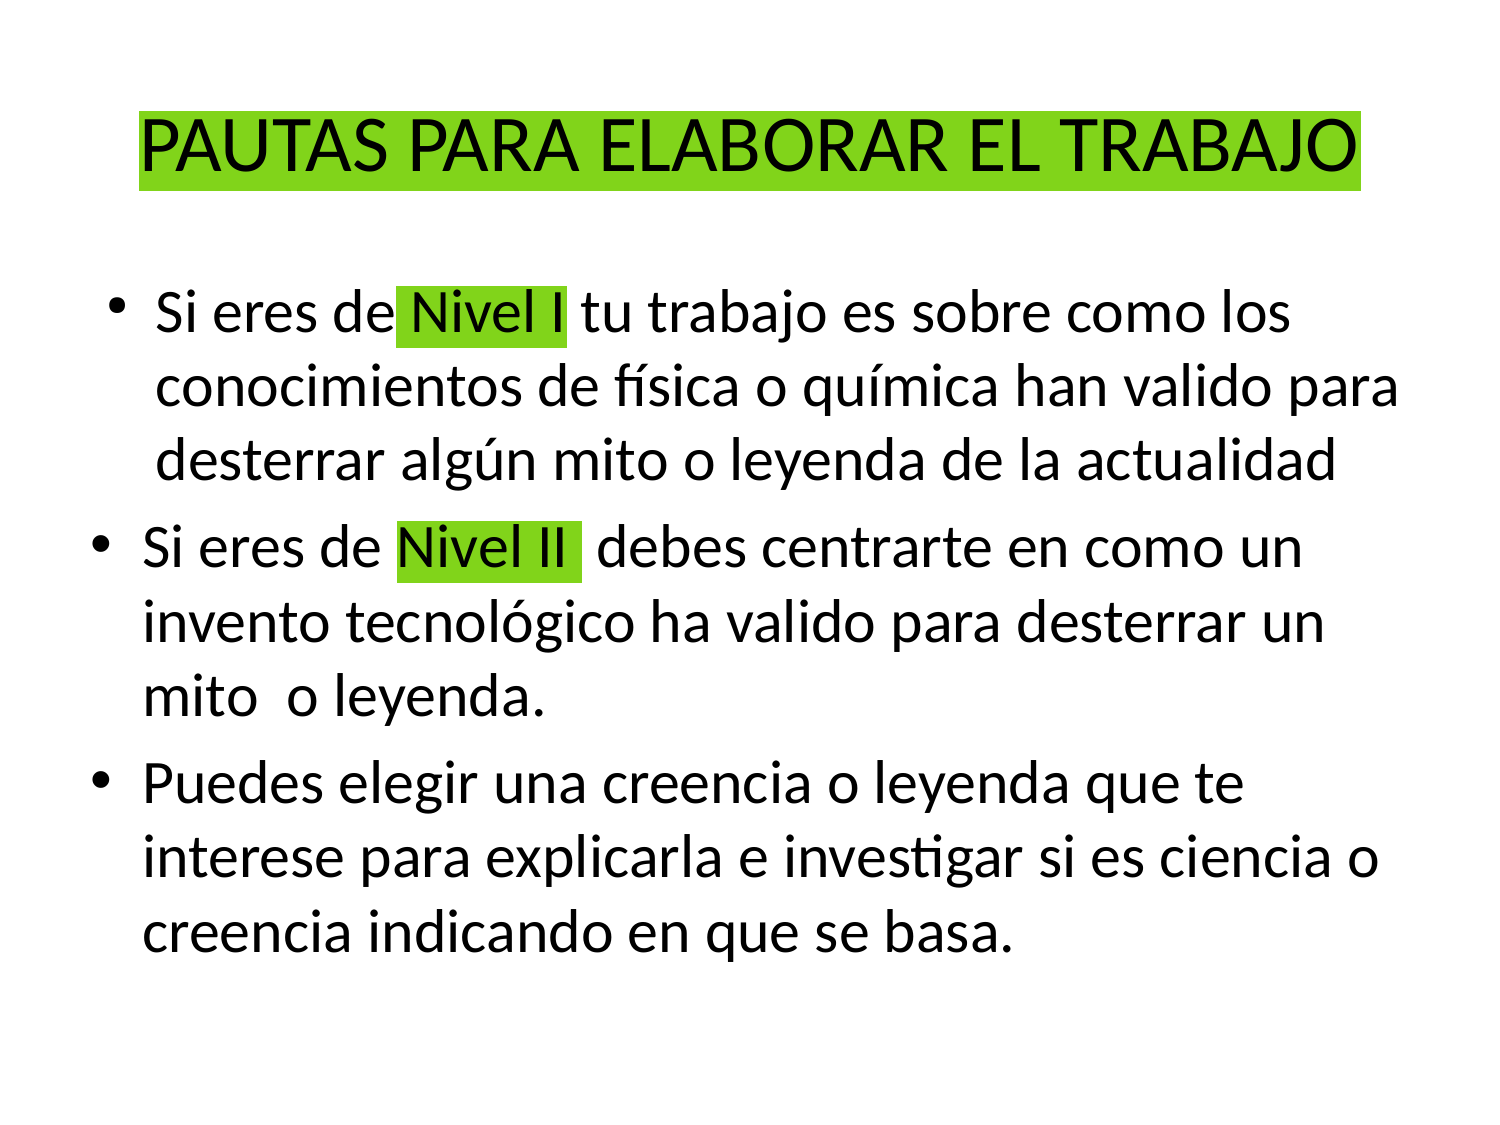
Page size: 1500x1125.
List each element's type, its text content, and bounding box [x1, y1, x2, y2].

title PAUTAS PARA ELABORAR EL TRABAJO [75, 45, 1425, 233]
list Si eres de Nivel I tu trabajo es sobre como los conocimientos de física o química han valido para desterrar algún mito o leyenda de la actualidad Si eres de Nivel II debes centrarte en como un invento tecnológico ha valido para desterrar un mito o leyenda. Puedes elegir una creencia o leyenda que te interese para explicarla e investigar si es ciencia o creencia indicando en que se basa. [75, 262, 1425, 1005]
